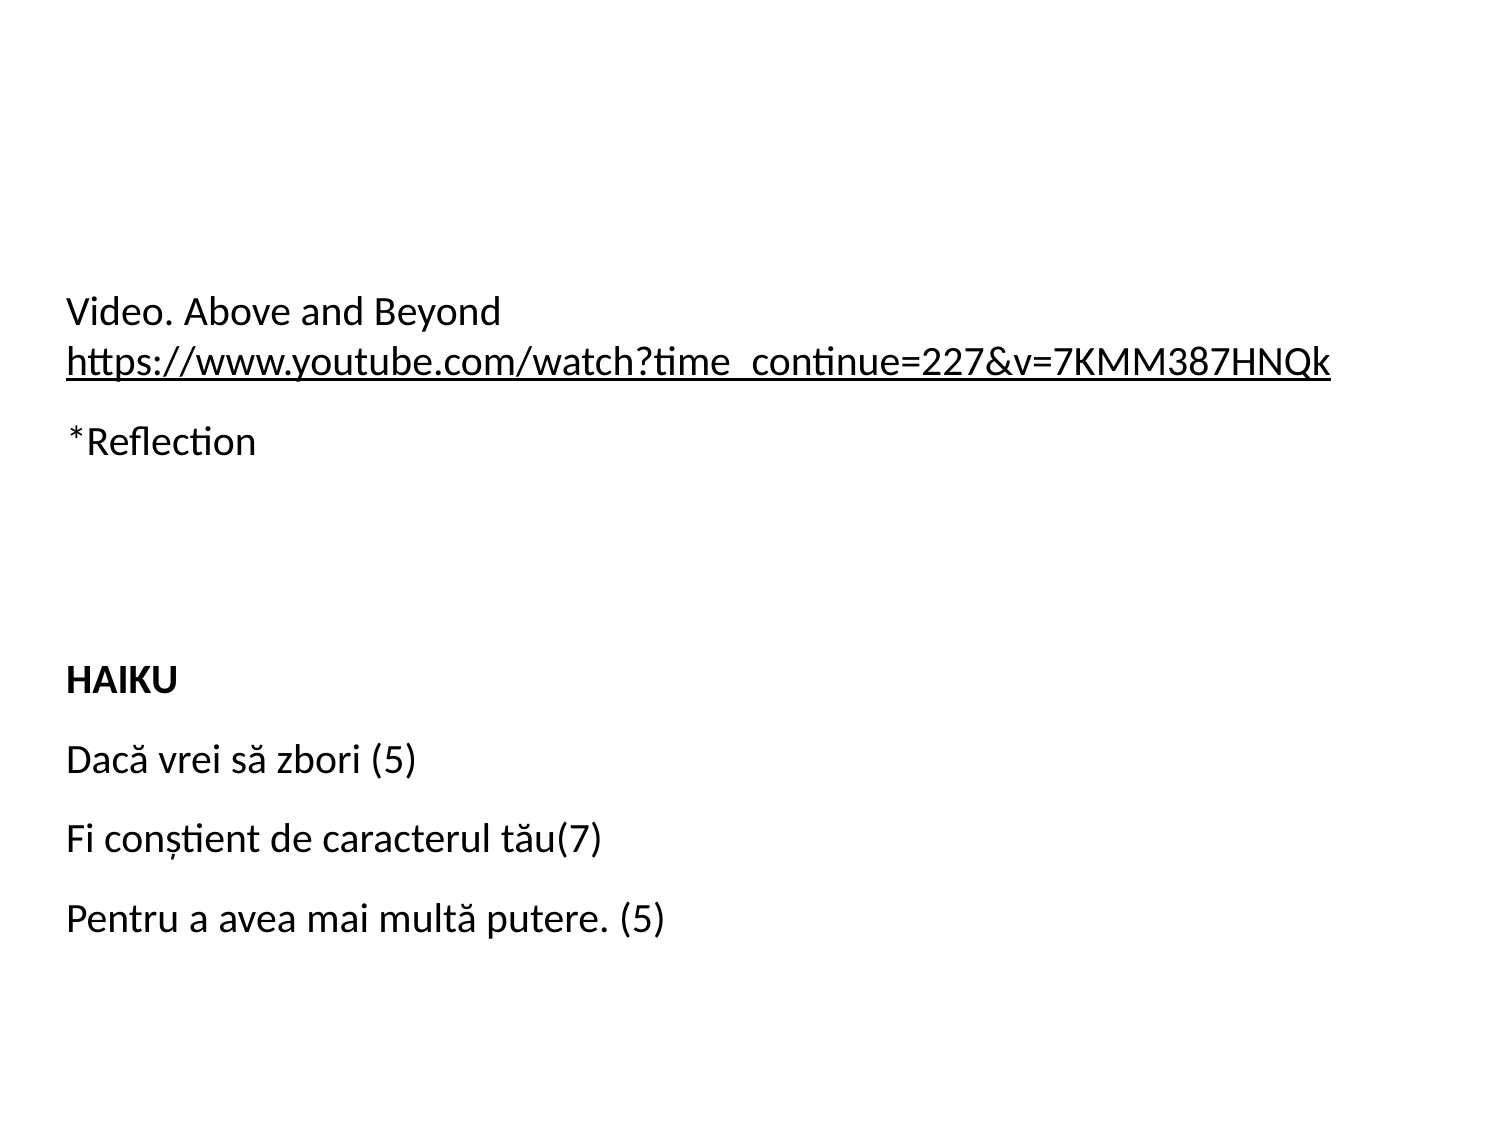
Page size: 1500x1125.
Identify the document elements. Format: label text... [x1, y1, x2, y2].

list Video. Above and Beyond https://www.youtube.com/watch?time_continue=227&v=7KMM387HNQk *Reflection HAIKU Dacă vrei să zbori (5) Fi conștient de caracterul tău(7) Pentru a avea mai multă putere. (5) [51, 268, 1449, 1036]
